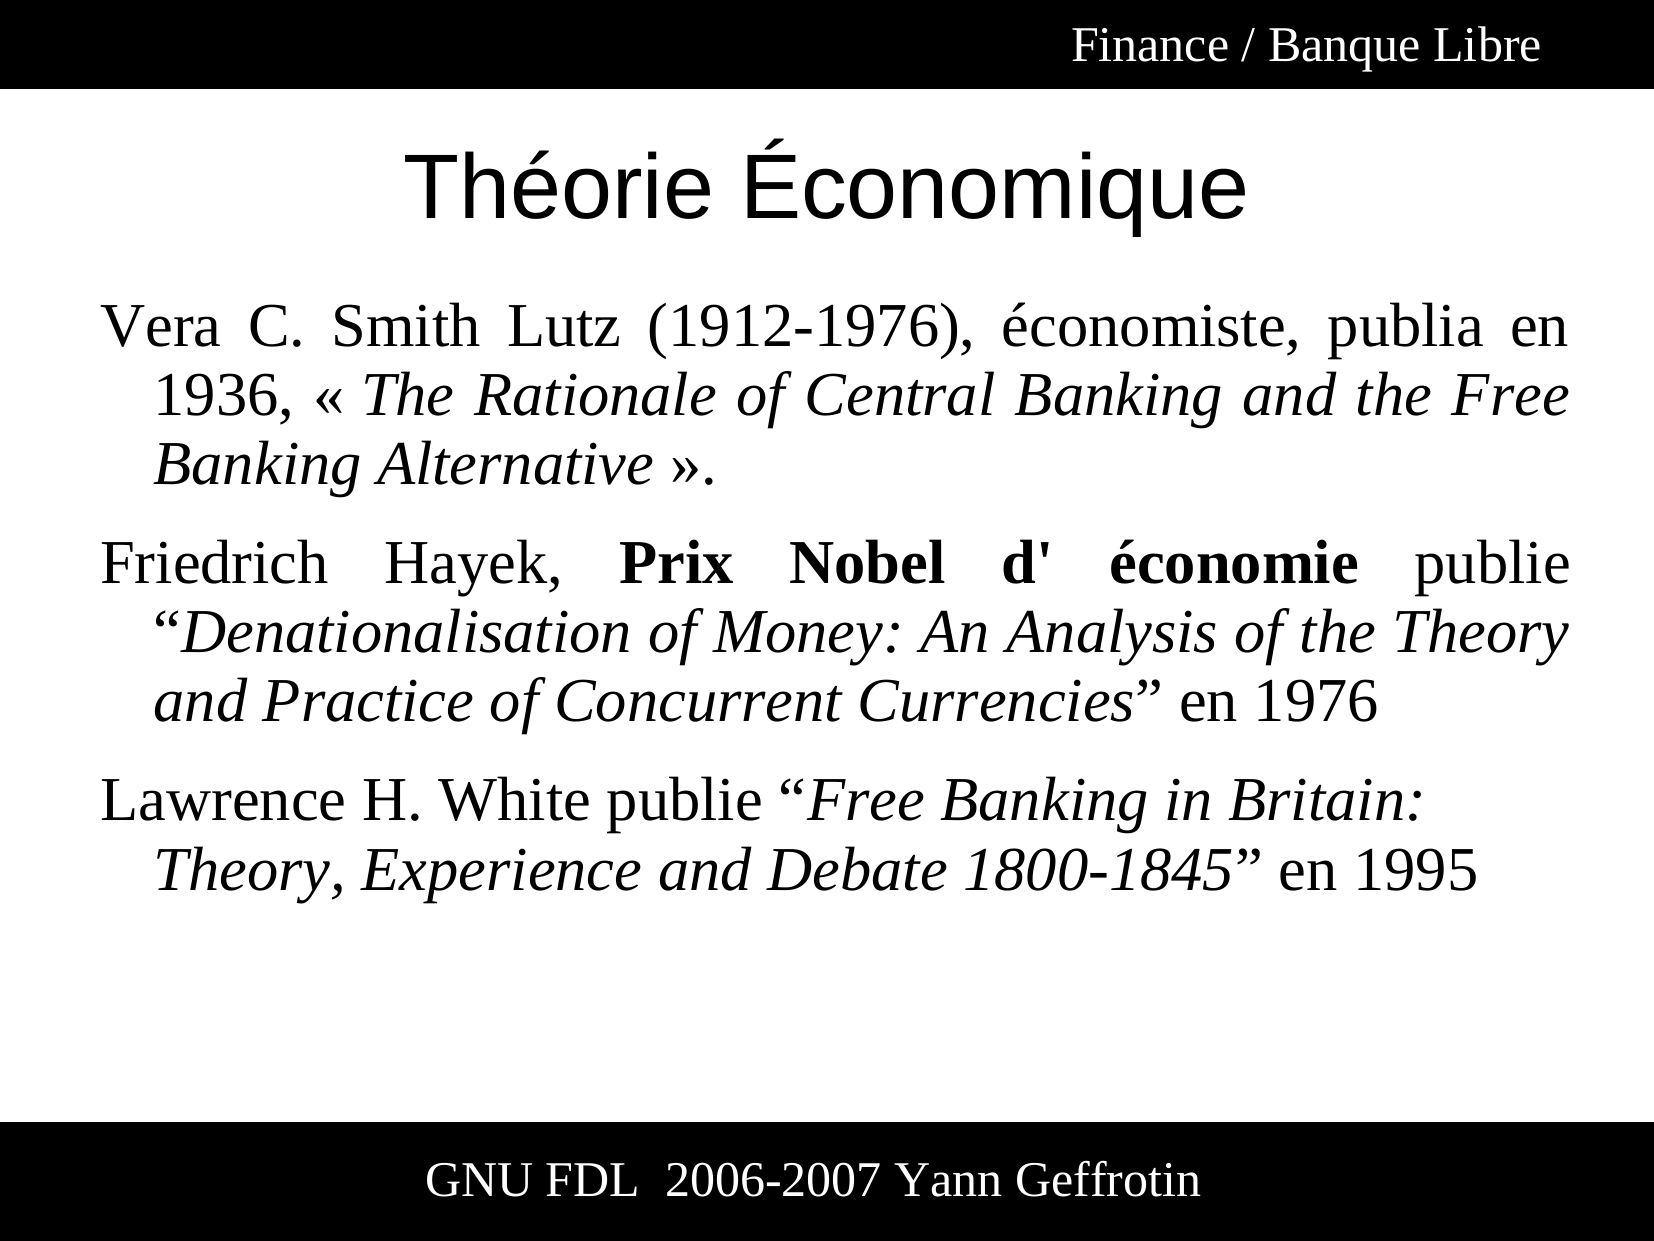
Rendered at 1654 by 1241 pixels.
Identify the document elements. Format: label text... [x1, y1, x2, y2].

list Vera C. Smith Lutz (1912-1976), économiste, publia en 1936, « The Rationale of Central Banking and the Free Banking Alternative ». Friedrich Hayek, Prix Nobel d' économie publie “Denationalisation of Money: An Analysis of the Theory and Practice of Concurrent Currencies” en 1976 Lawrence H. White publie “Free Banking in Britain: Theory, Experience and Debate 1800-1845” en 1995 [82, 290, 1571, 1109]
title Théorie Économique [82, 118, 1571, 257]
